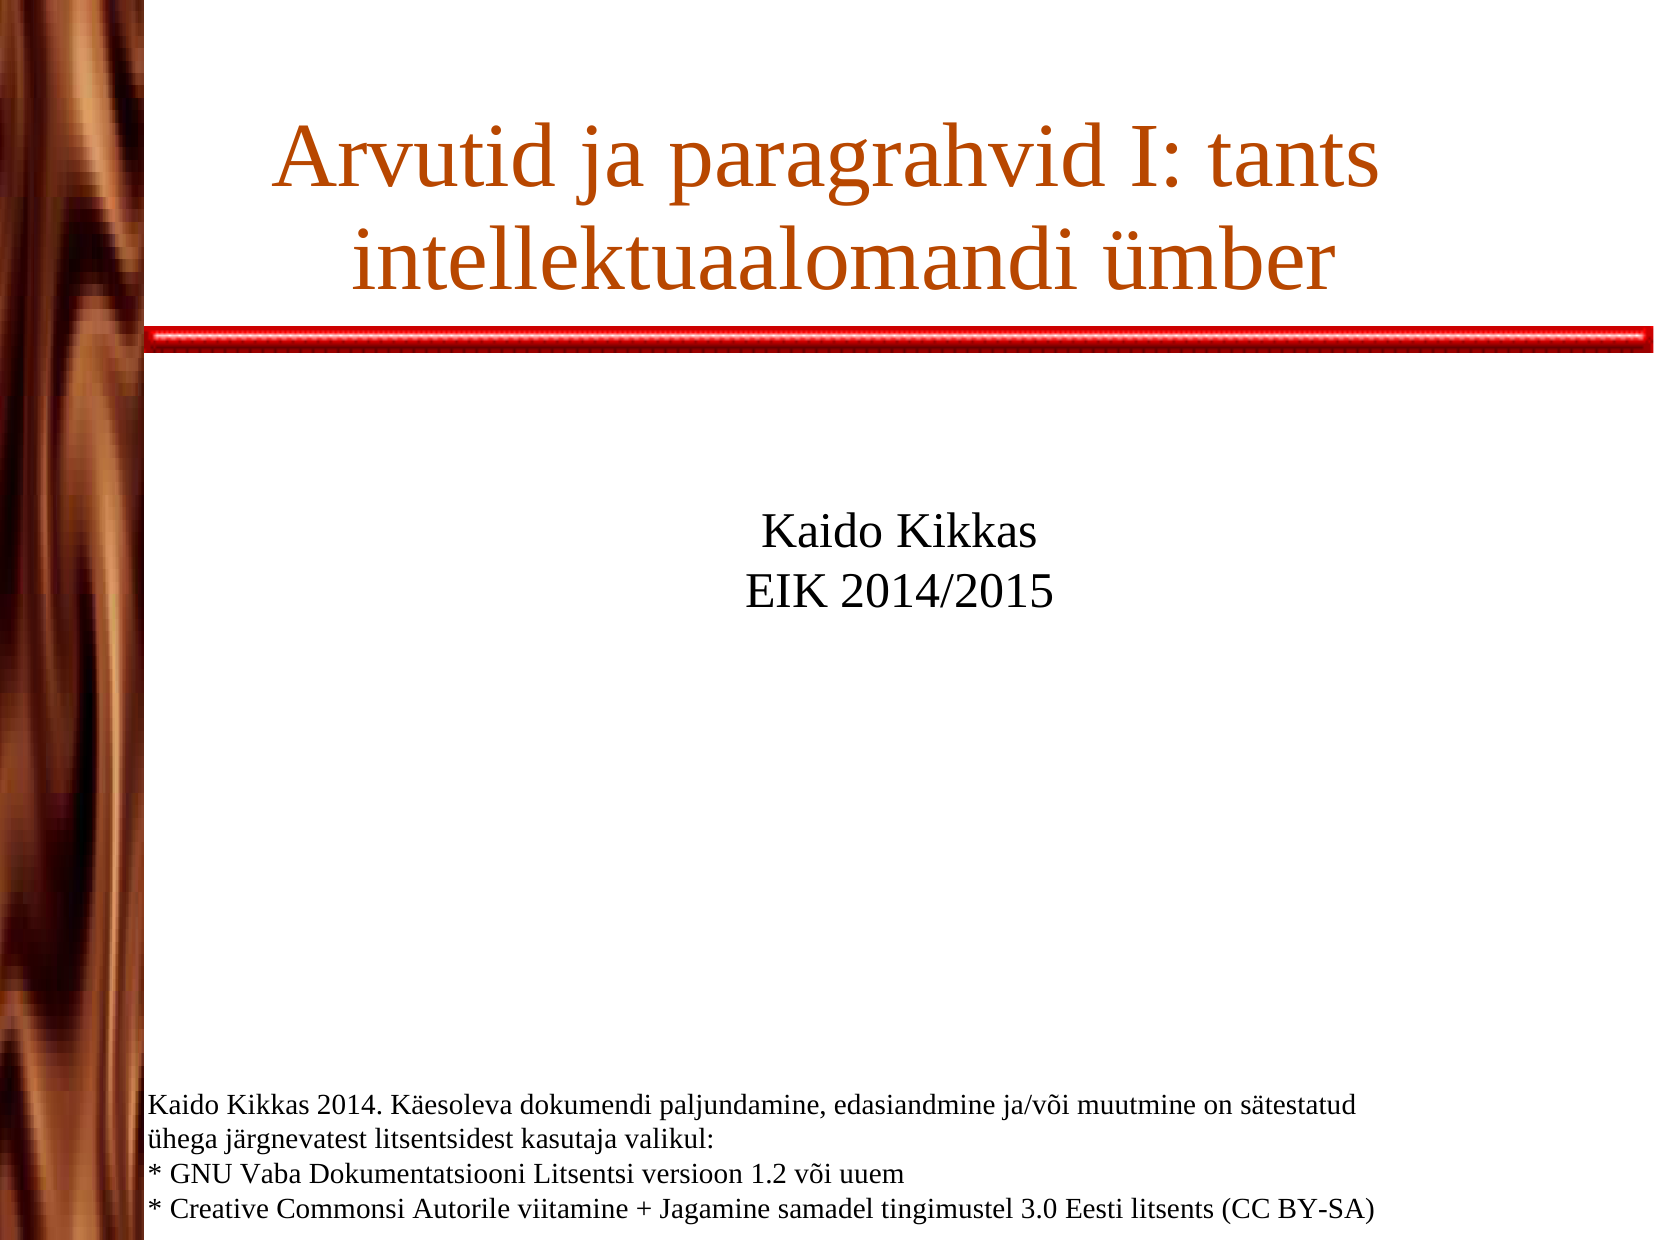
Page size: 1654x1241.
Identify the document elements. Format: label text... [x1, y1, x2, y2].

title Arvutid ja paragrahvid I: tants intellektuaalomandi ümber [121, 102, 1534, 310]
text_box Kaido Kikkas 2014. Käesoleva dokumendi paljundamine, edasiandmine ja/või muutmine on sätestatud ühega järgnevatest litsentsidest kasutaja valikul: * GNU Vaba Dokumentatsiooni Litsentsi versioon 1.2 või uuem * Creative Commonsi Autorile viitamine + Jagamine samadel tingimustel 3.0 Eesti litsents (CC BY-SA) [147, 1085, 1654, 1225]
text_box Kaido Kikkas EIK 2014/2015 [234, 498, 1566, 615]
picture [0, 0, 1654, 1240]
